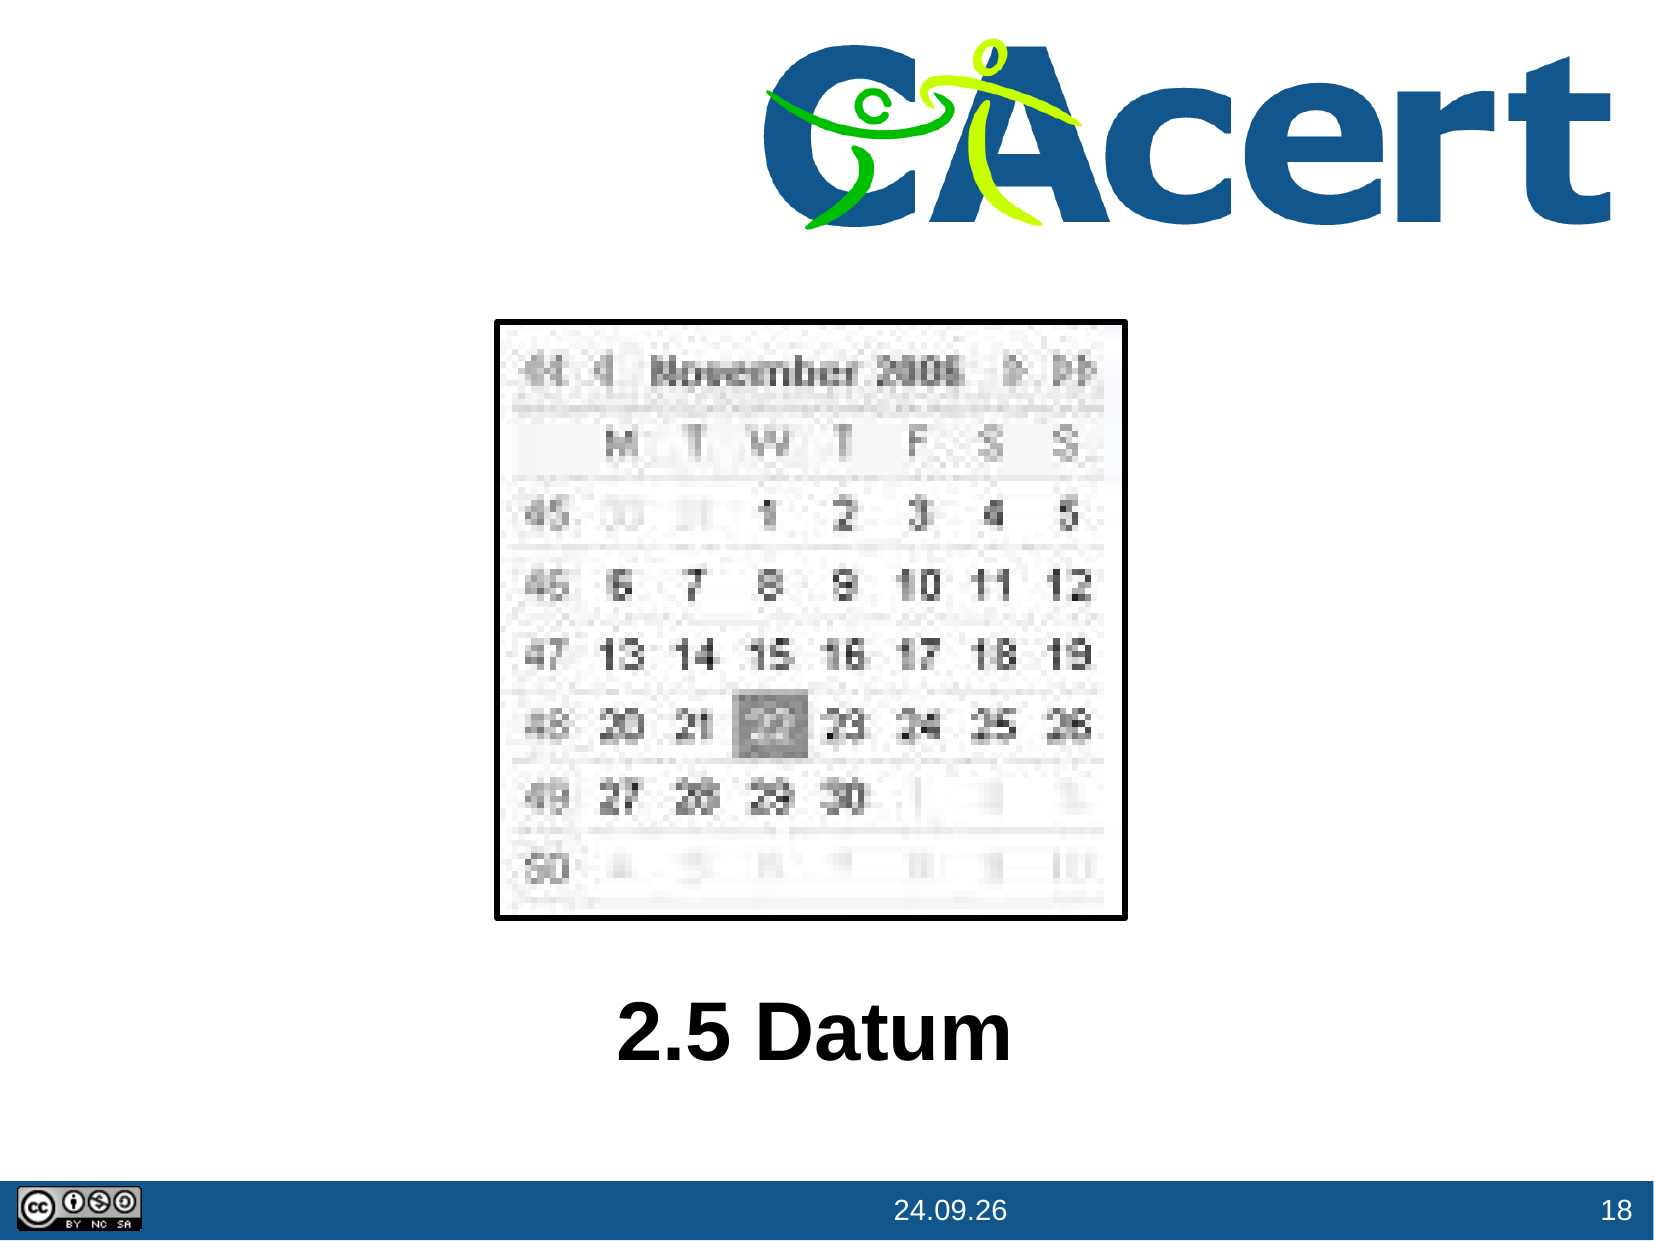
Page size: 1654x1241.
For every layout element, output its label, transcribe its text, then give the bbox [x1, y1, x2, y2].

title 2.5 Datum [70, 941, 1560, 1123]
picture [500, 324, 1123, 916]
picture [761, 35, 1613, 231]
picture [17, 1186, 142, 1231]
